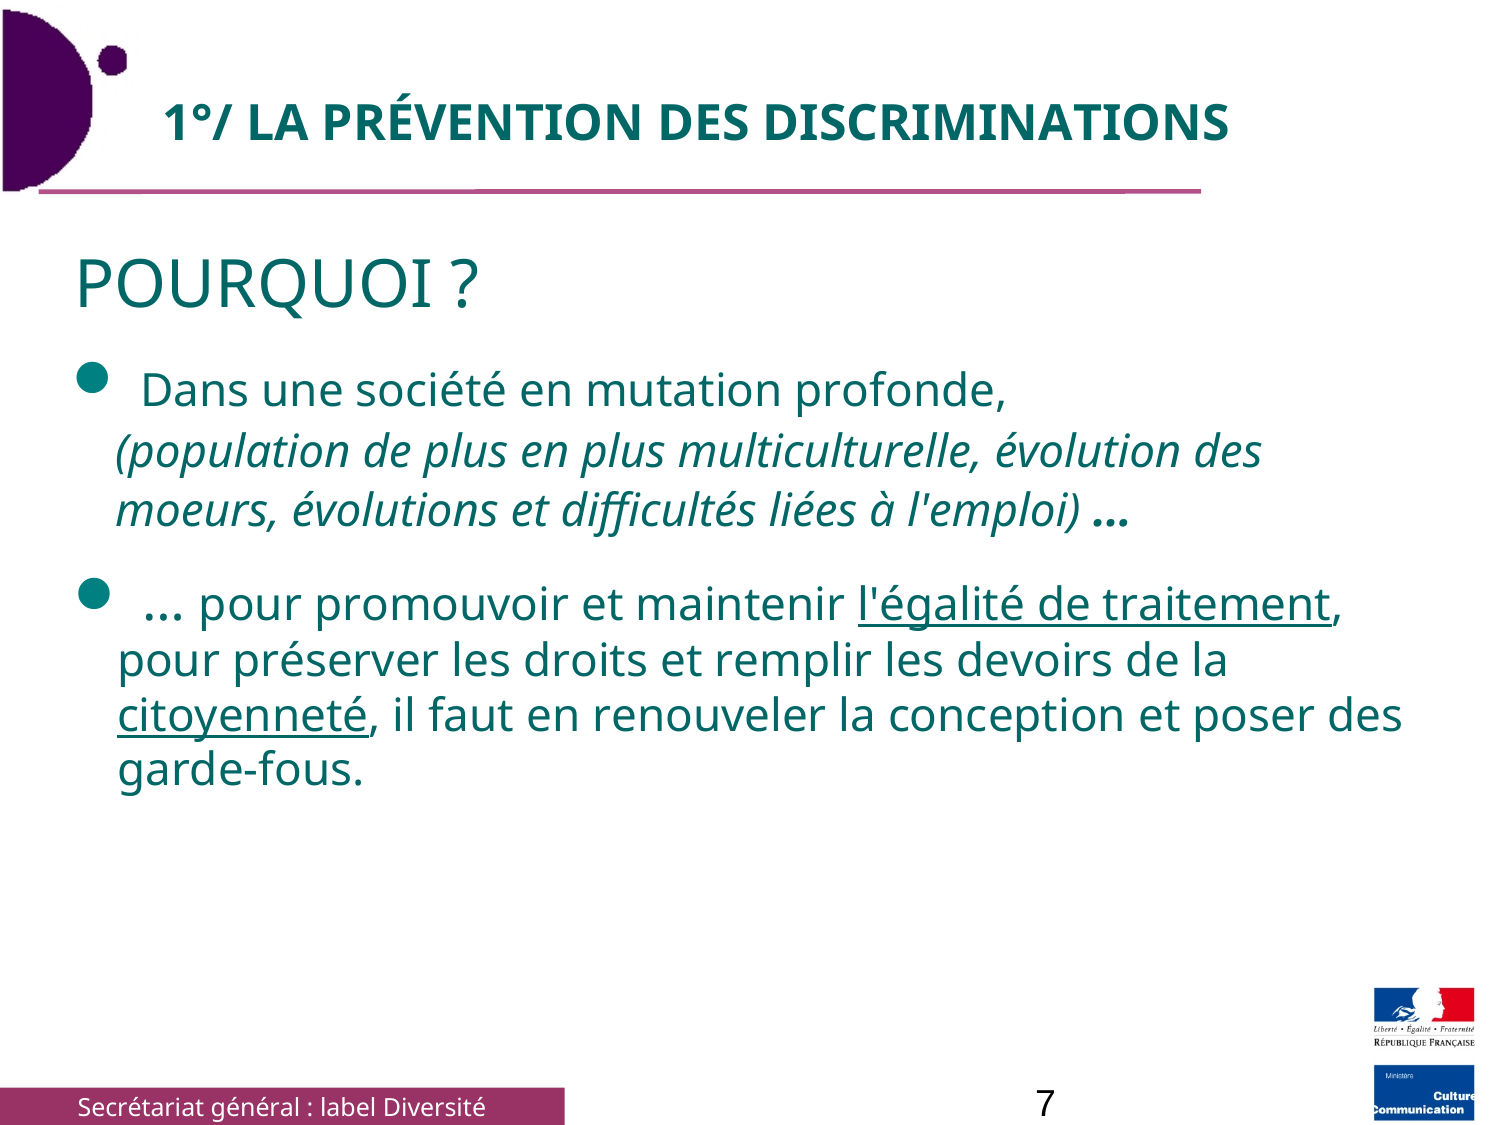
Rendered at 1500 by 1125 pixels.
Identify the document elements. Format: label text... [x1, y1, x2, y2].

picture [0, 0, 149, 204]
text_box <numéro> [1020, 1071, 1370, 1125]
text_box … pour promouvoir et maintenir l'égalité de traitement, pour préserver les droits et remplir les devoirs de la citoyenneté, il faut en renouveler la conception et poser des garde-fous. [59, 560, 1447, 753]
text_box POURQUOI ? [59, 236, 562, 330]
picture [1370, 979, 1477, 1125]
text_box Dans une société en mutation profonde, (population de plus en plus multiculturelle, évolution des moeurs, évolutions et difficultés liées à l'emploi) ... [57, 339, 1416, 571]
text_box 1°/ LA PRÉVENTION DES DISCRIMINATIONS [147, 81, 1418, 160]
